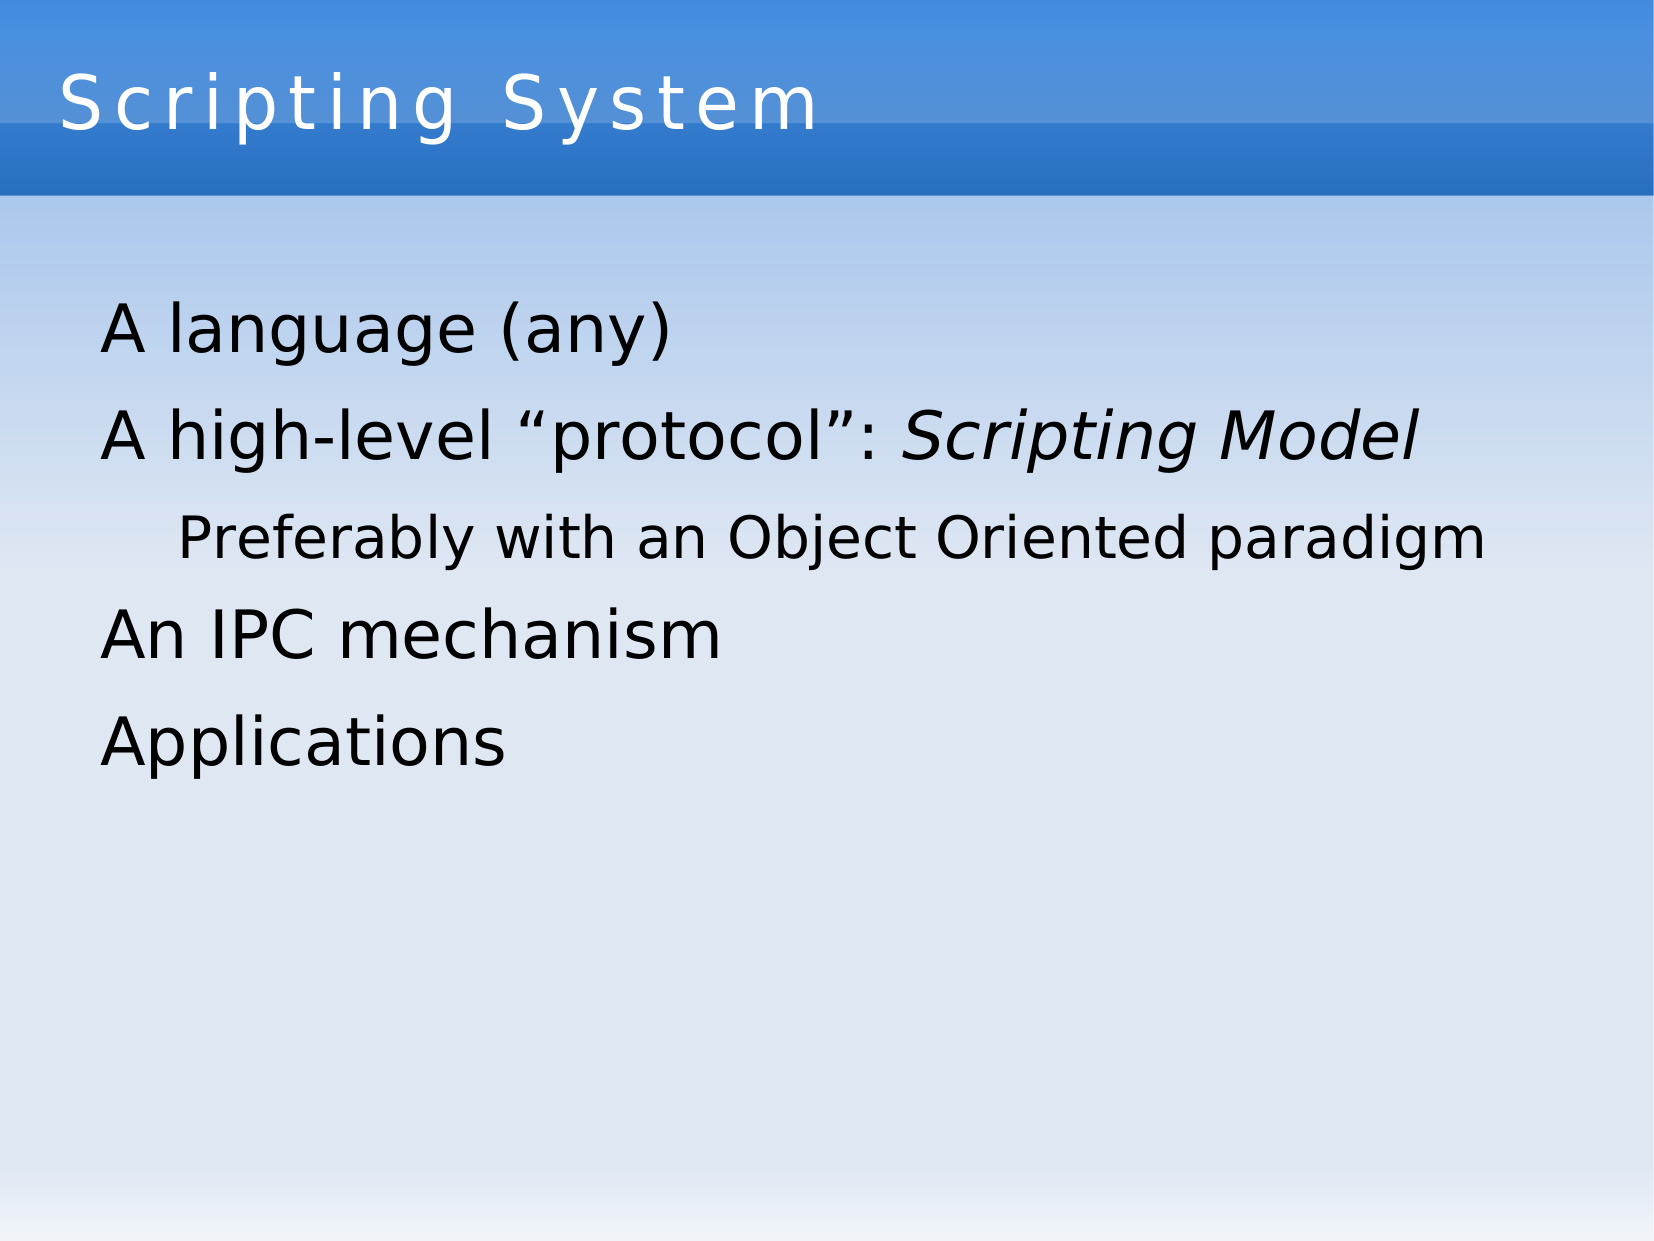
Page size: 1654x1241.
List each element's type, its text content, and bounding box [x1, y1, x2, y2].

title Scripting System [59, 29, 1270, 178]
picture [0, 0, 1654, 1241]
list A language (any) A high-level “protocol”: Scripting Model Preferably with an Object Oriented paradigm An IPC mechanism Applications [82, 290, 1571, 1109]
